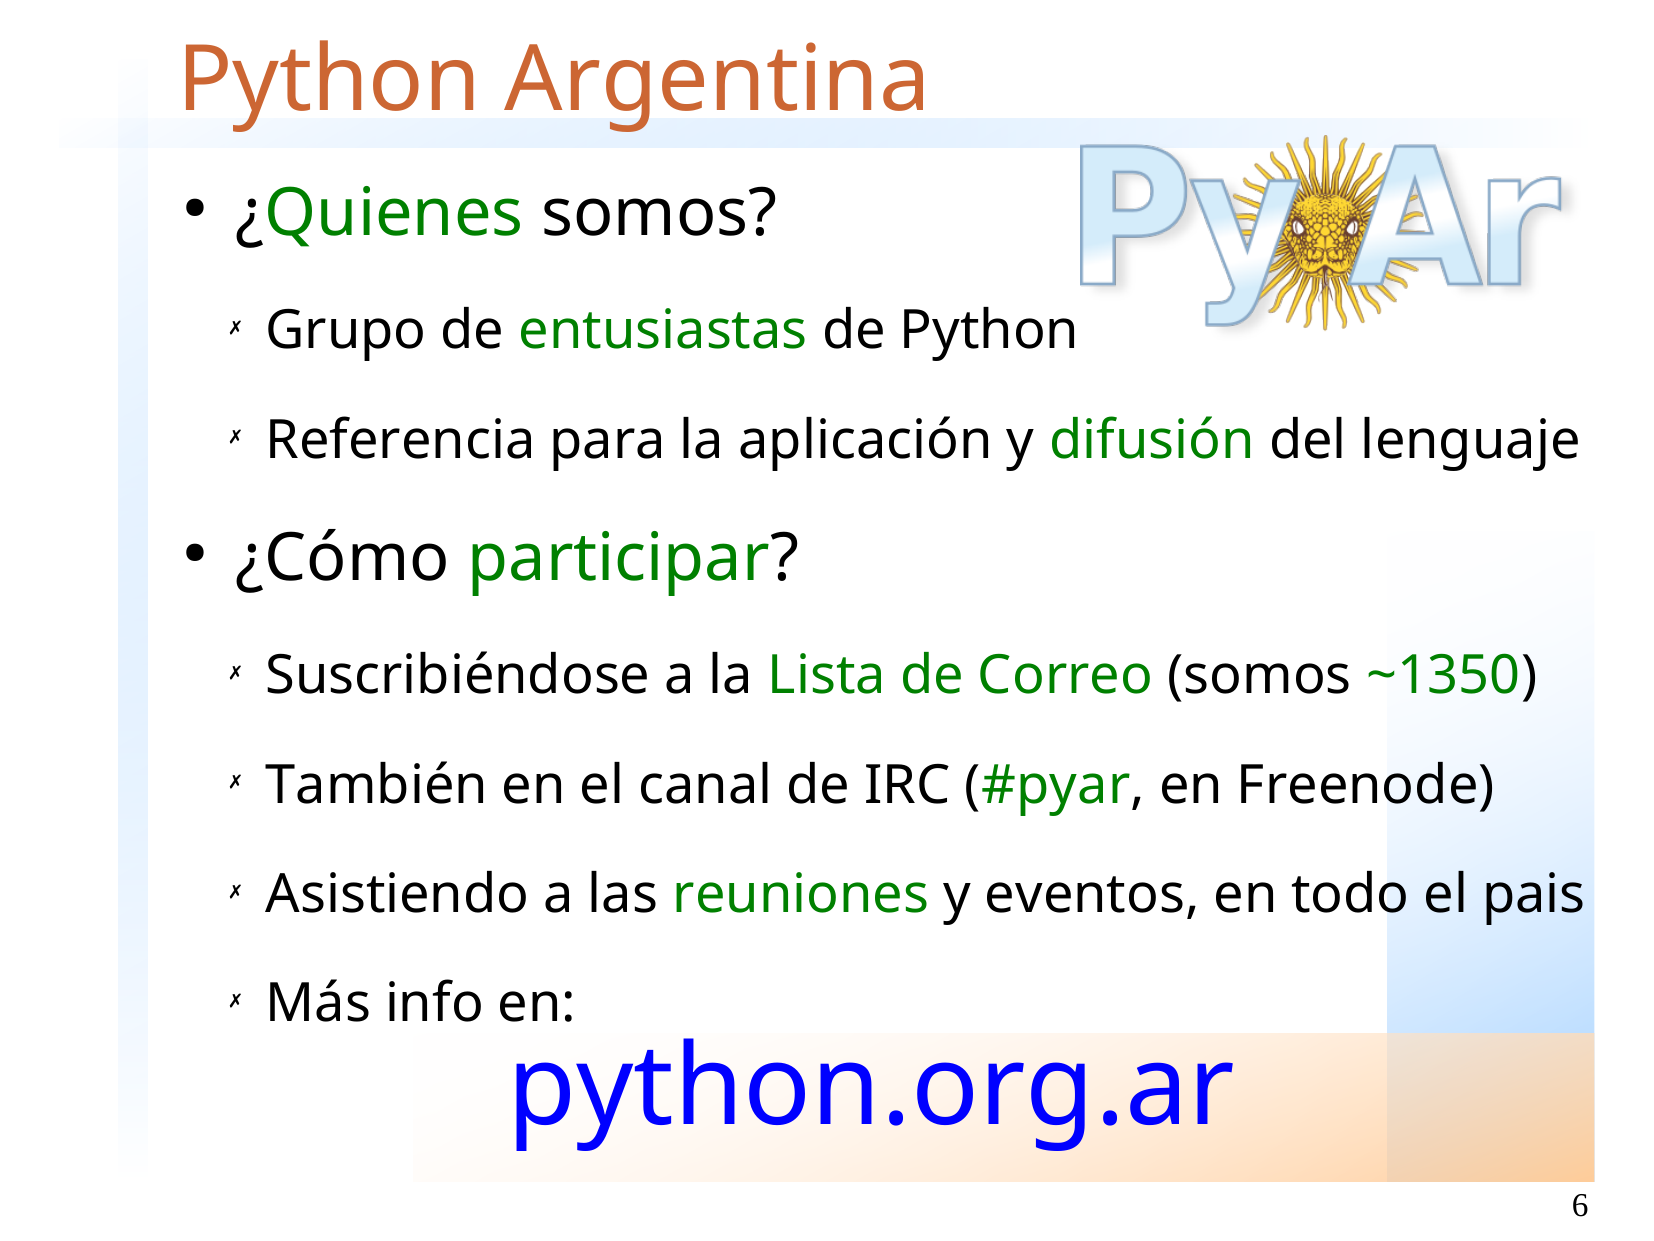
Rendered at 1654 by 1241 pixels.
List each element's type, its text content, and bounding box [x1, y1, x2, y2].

title Python Argentina [177, 0, 1595, 147]
subtitle ¿Quienes somos? Grupo de entusiastas de Python Referencia para la aplicación y difusión del lenguaje ¿Cómo participar? Suscribiéndose a la Lista de Correo (somos ~1350) También en el canal de IRC (#pyar, en Freenode) Asistiendo a las reuniones y eventos, en todo el pais Más info en: [147, 147, 1595, 1181]
picture [1080, 135, 1583, 343]
text_box python.org.ar [442, 1003, 1300, 1131]
